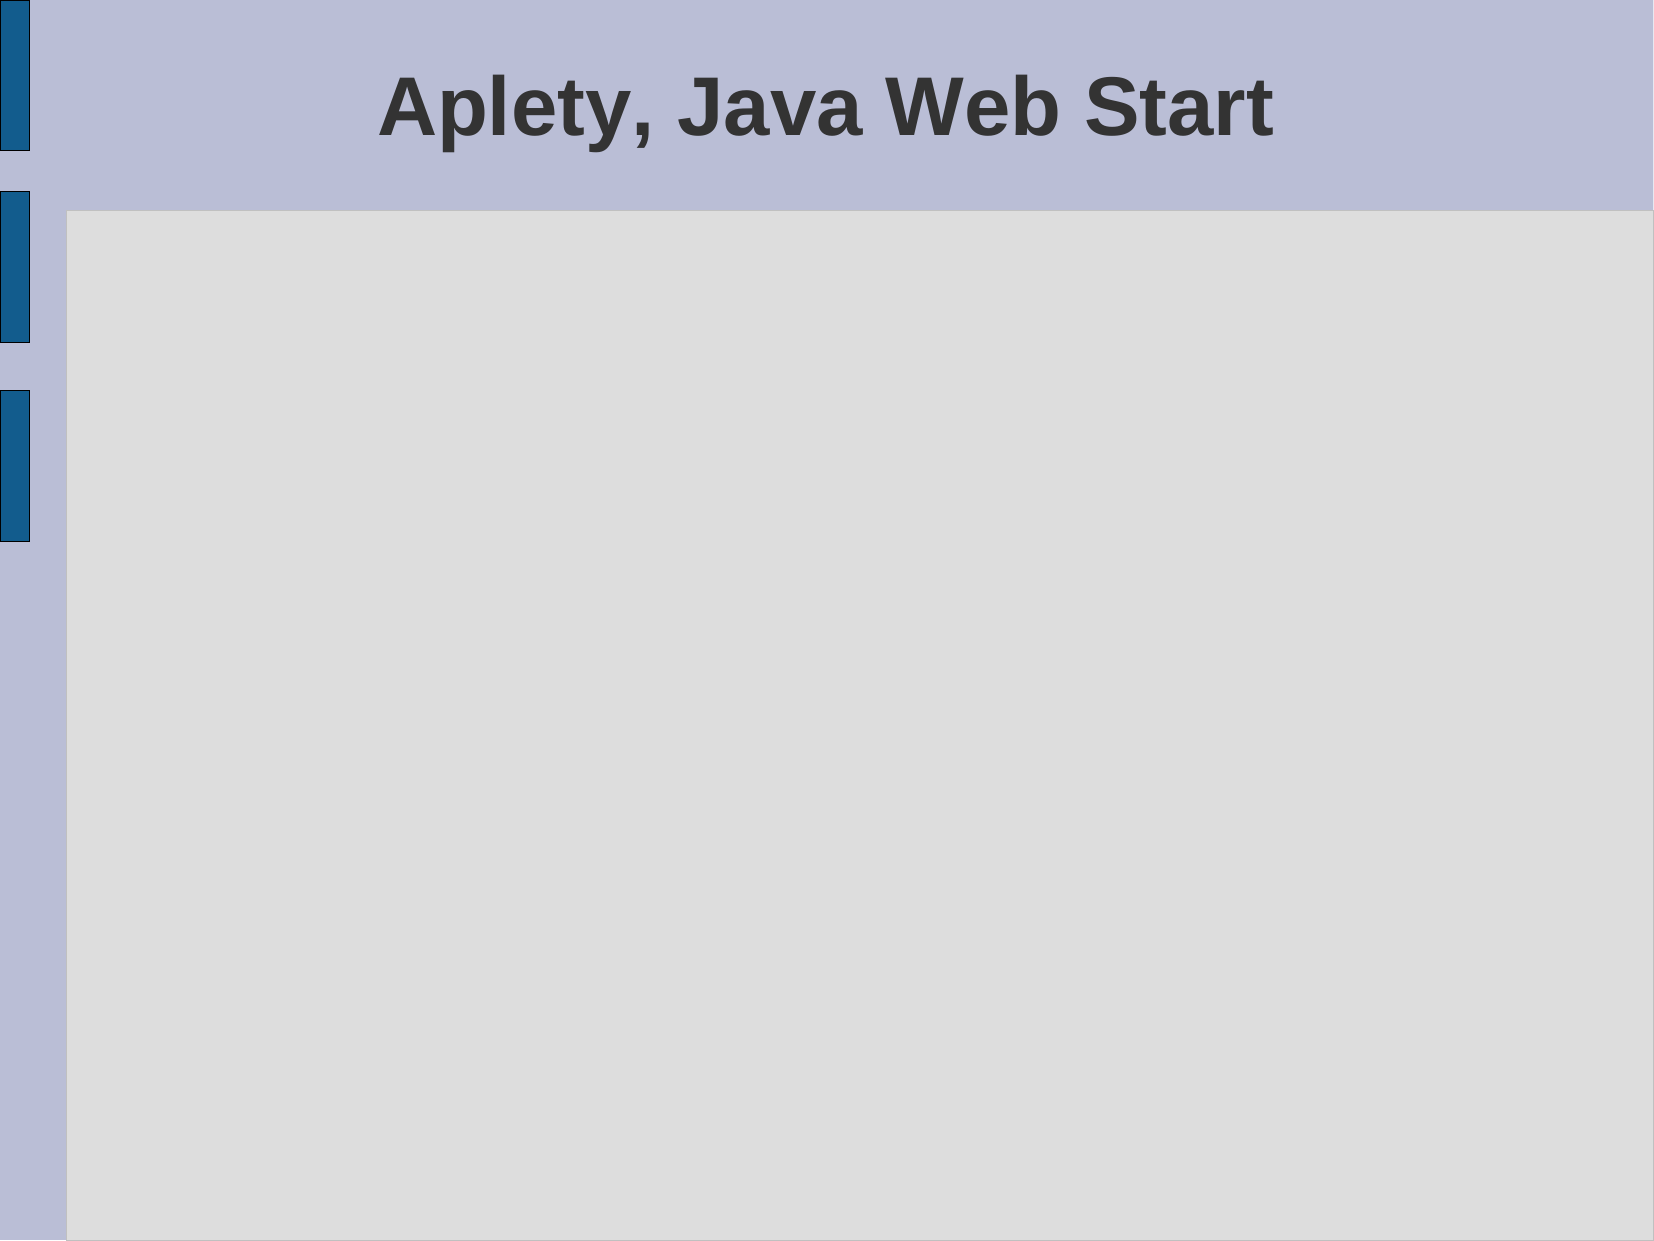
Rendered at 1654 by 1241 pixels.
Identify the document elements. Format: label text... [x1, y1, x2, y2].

title Aplety, Java Web Start [120, 17, 1533, 196]
